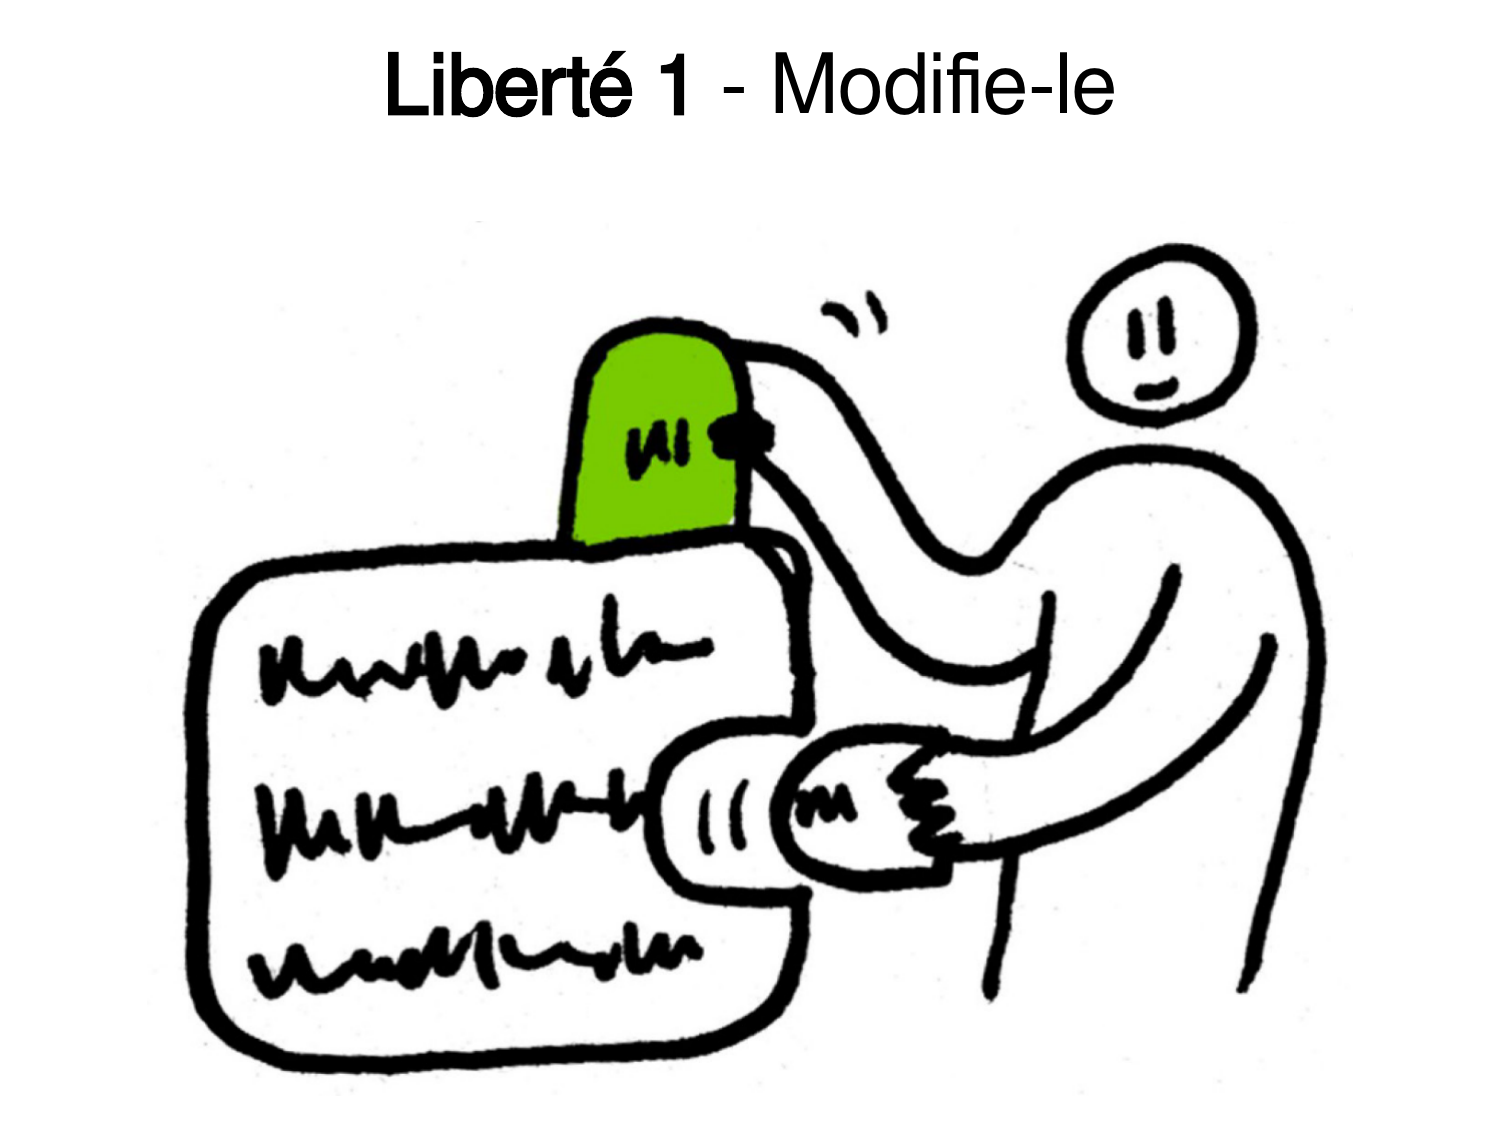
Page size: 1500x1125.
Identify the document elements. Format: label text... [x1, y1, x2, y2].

text_box Liberté 1 - Modifie-le [90, 30, 1411, 198]
picture [147, 221, 1353, 1096]
